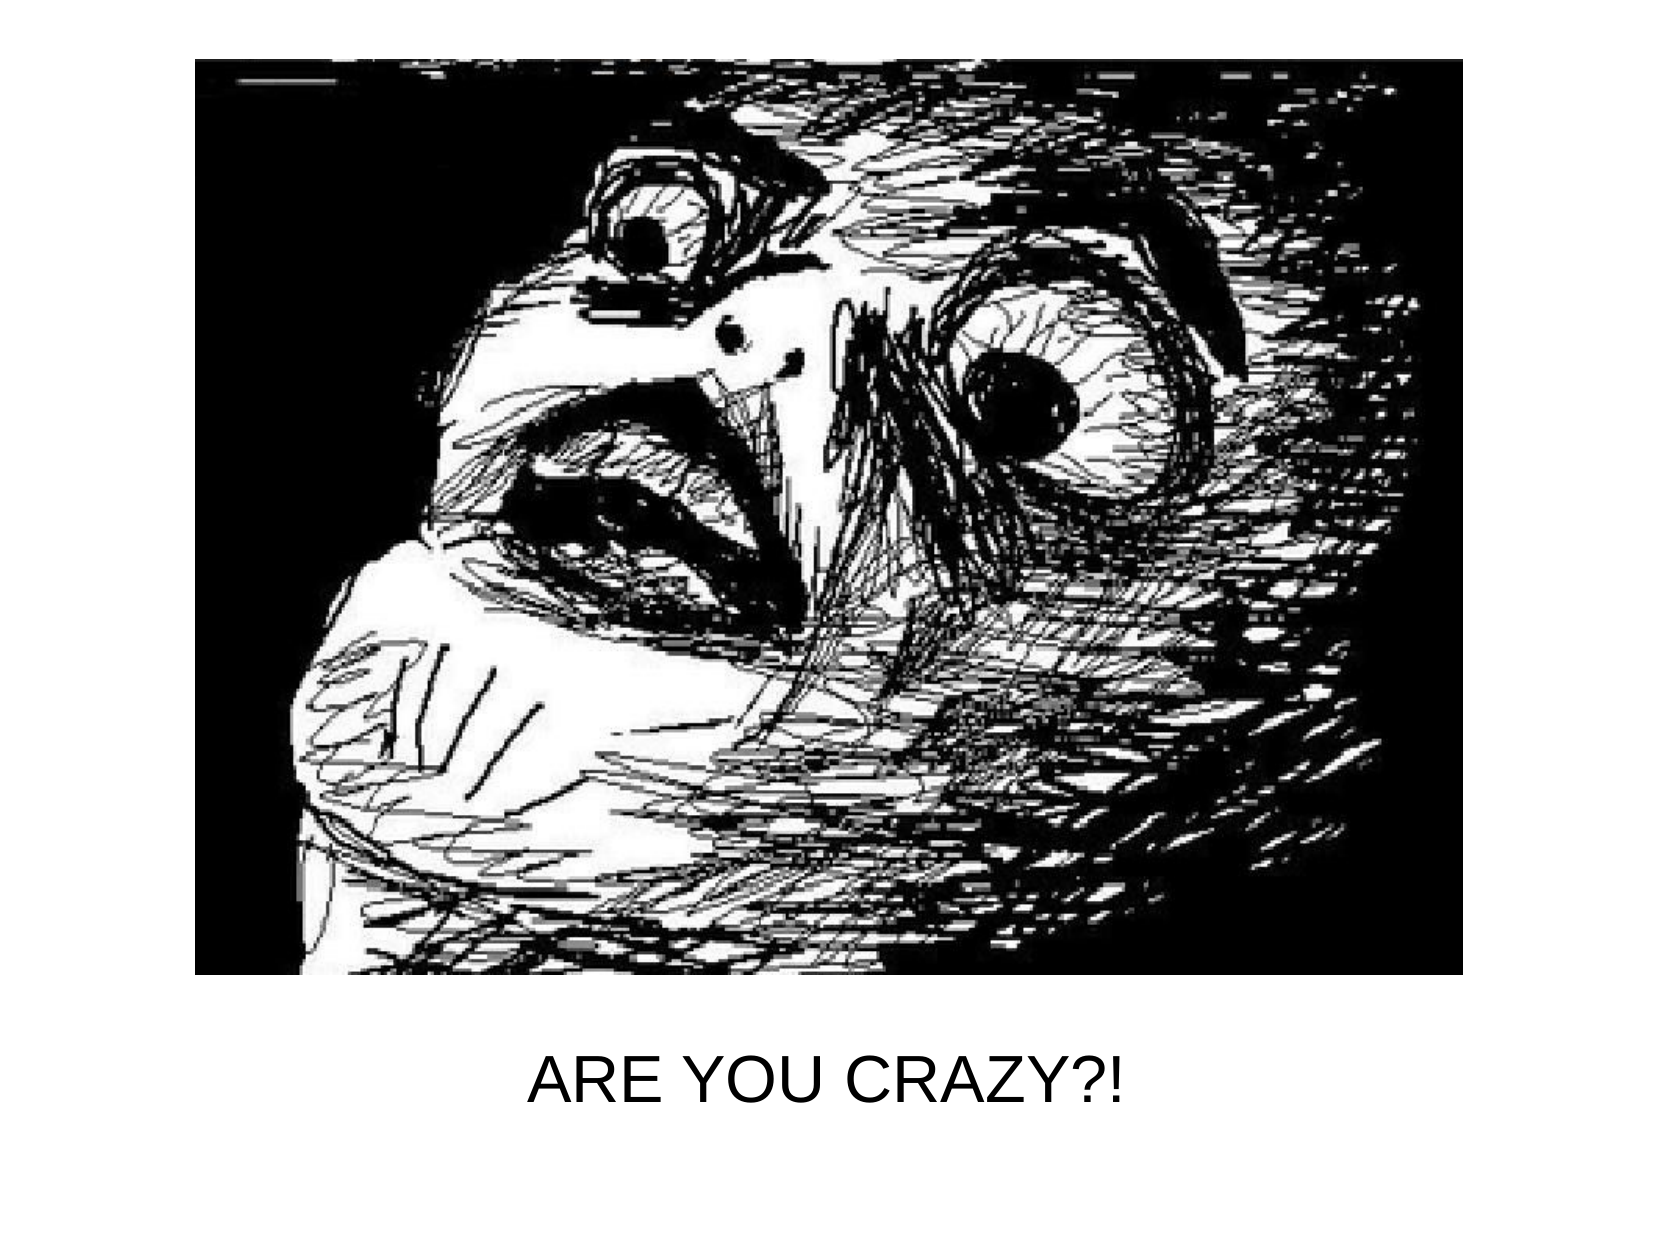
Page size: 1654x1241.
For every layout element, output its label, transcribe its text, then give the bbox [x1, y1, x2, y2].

subtitle ARE YOU CRAZY?! [82, 967, 1571, 1117]
picture [195, 59, 1463, 976]
